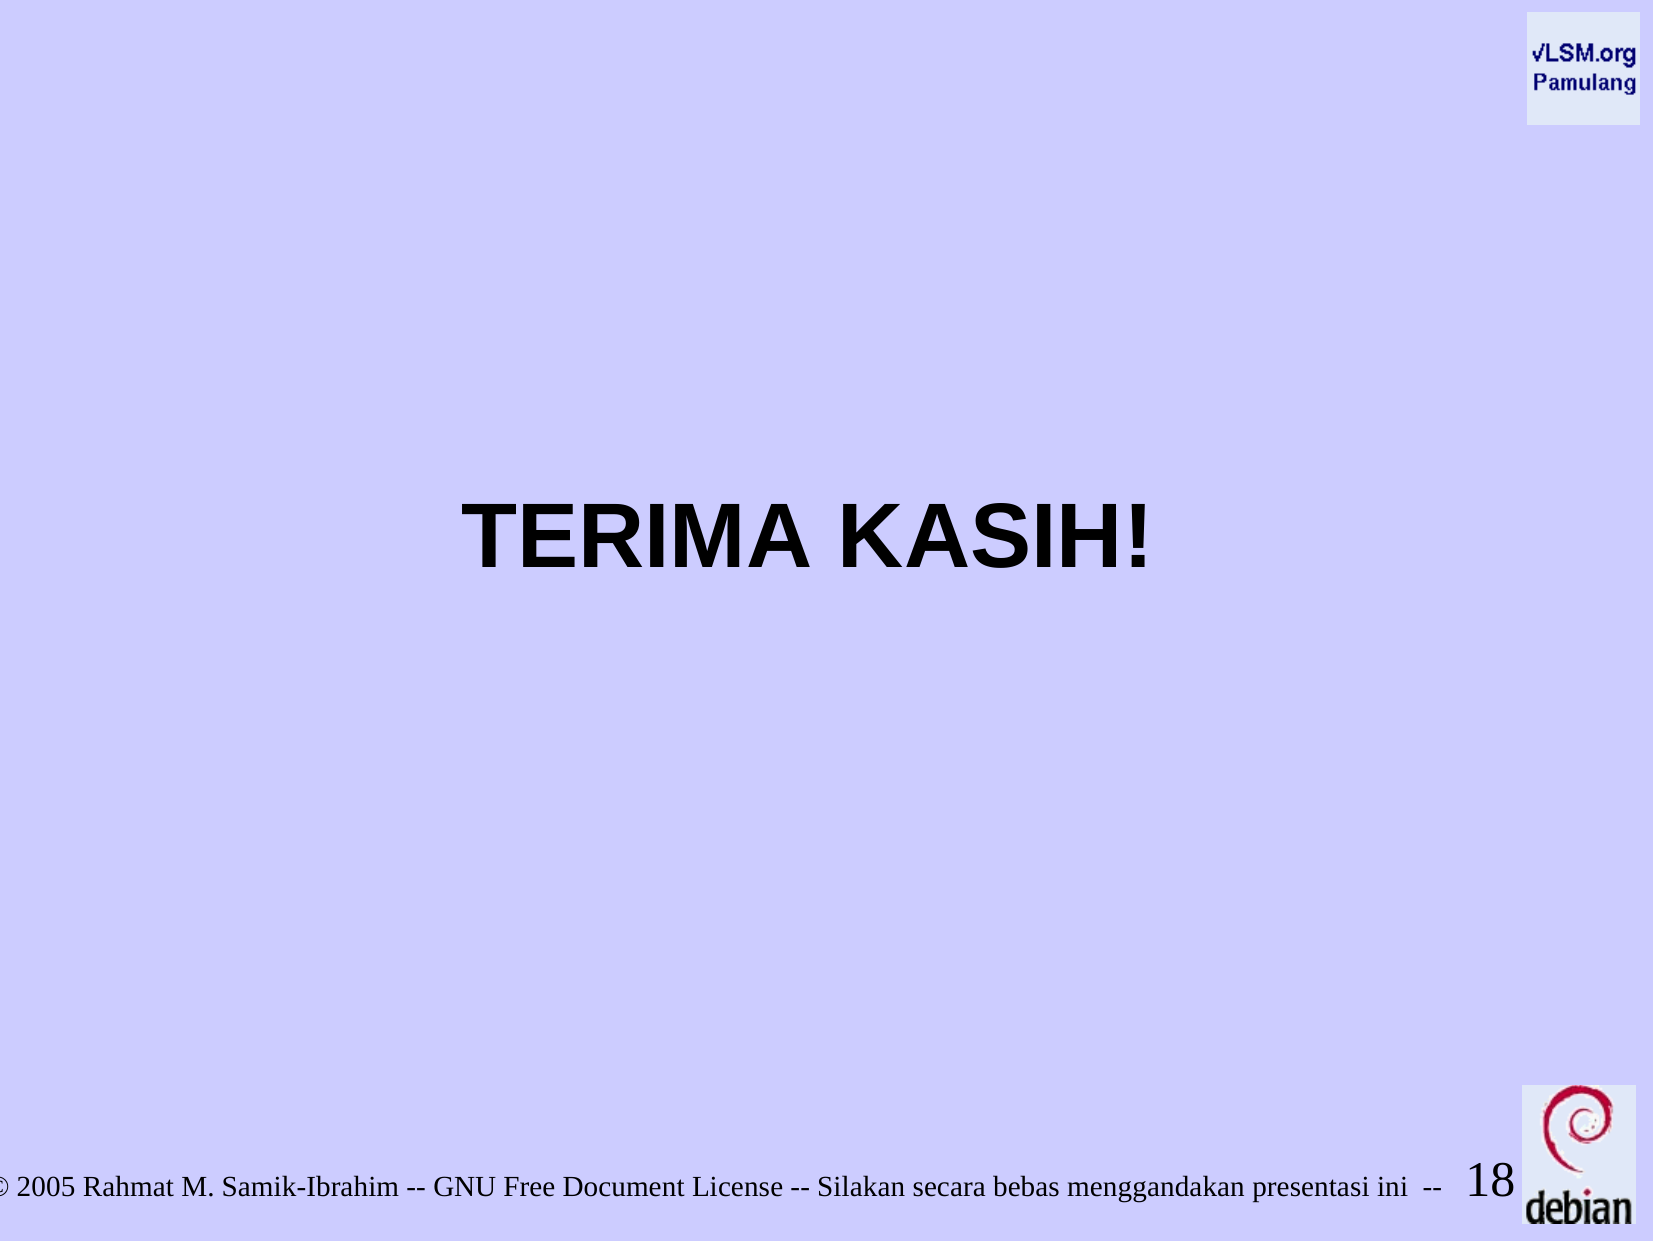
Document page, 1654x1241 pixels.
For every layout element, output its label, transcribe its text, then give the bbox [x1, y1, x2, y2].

title TERIMA KASIH! [15, 481, 1600, 592]
picture [1522, 1085, 1636, 1224]
picture [1527, 12, 1640, 125]
